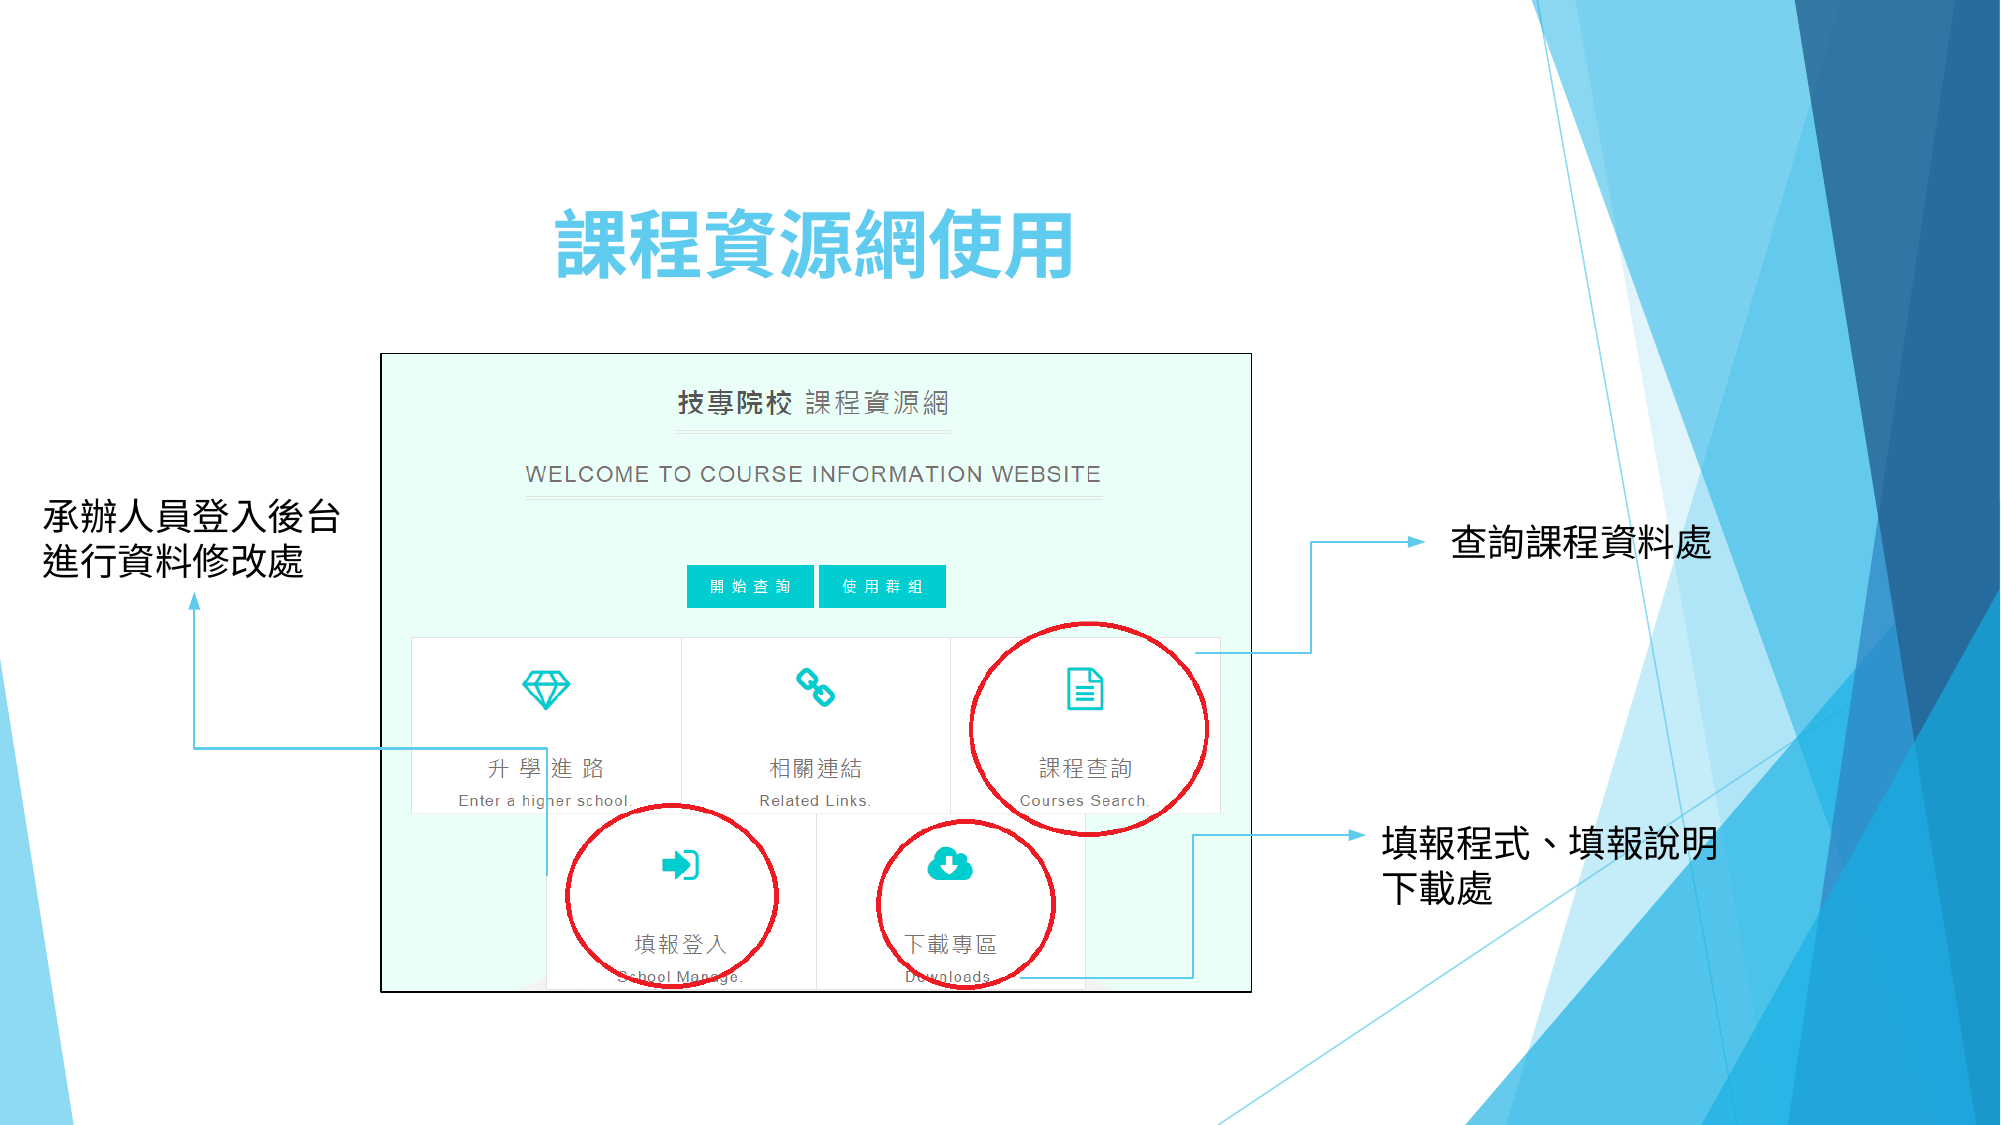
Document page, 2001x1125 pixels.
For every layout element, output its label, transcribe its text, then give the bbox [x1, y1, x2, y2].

title 課程資源網使用 [111, 99, 1522, 317]
text_box 承辦人員登入後台 進行資料修改處 [27, 485, 361, 592]
text_box 填報程式、填報說明 下載處 [1366, 812, 1738, 919]
text_box 查詢課程資料處 [1435, 511, 1731, 573]
picture [381, 354, 1251, 992]
